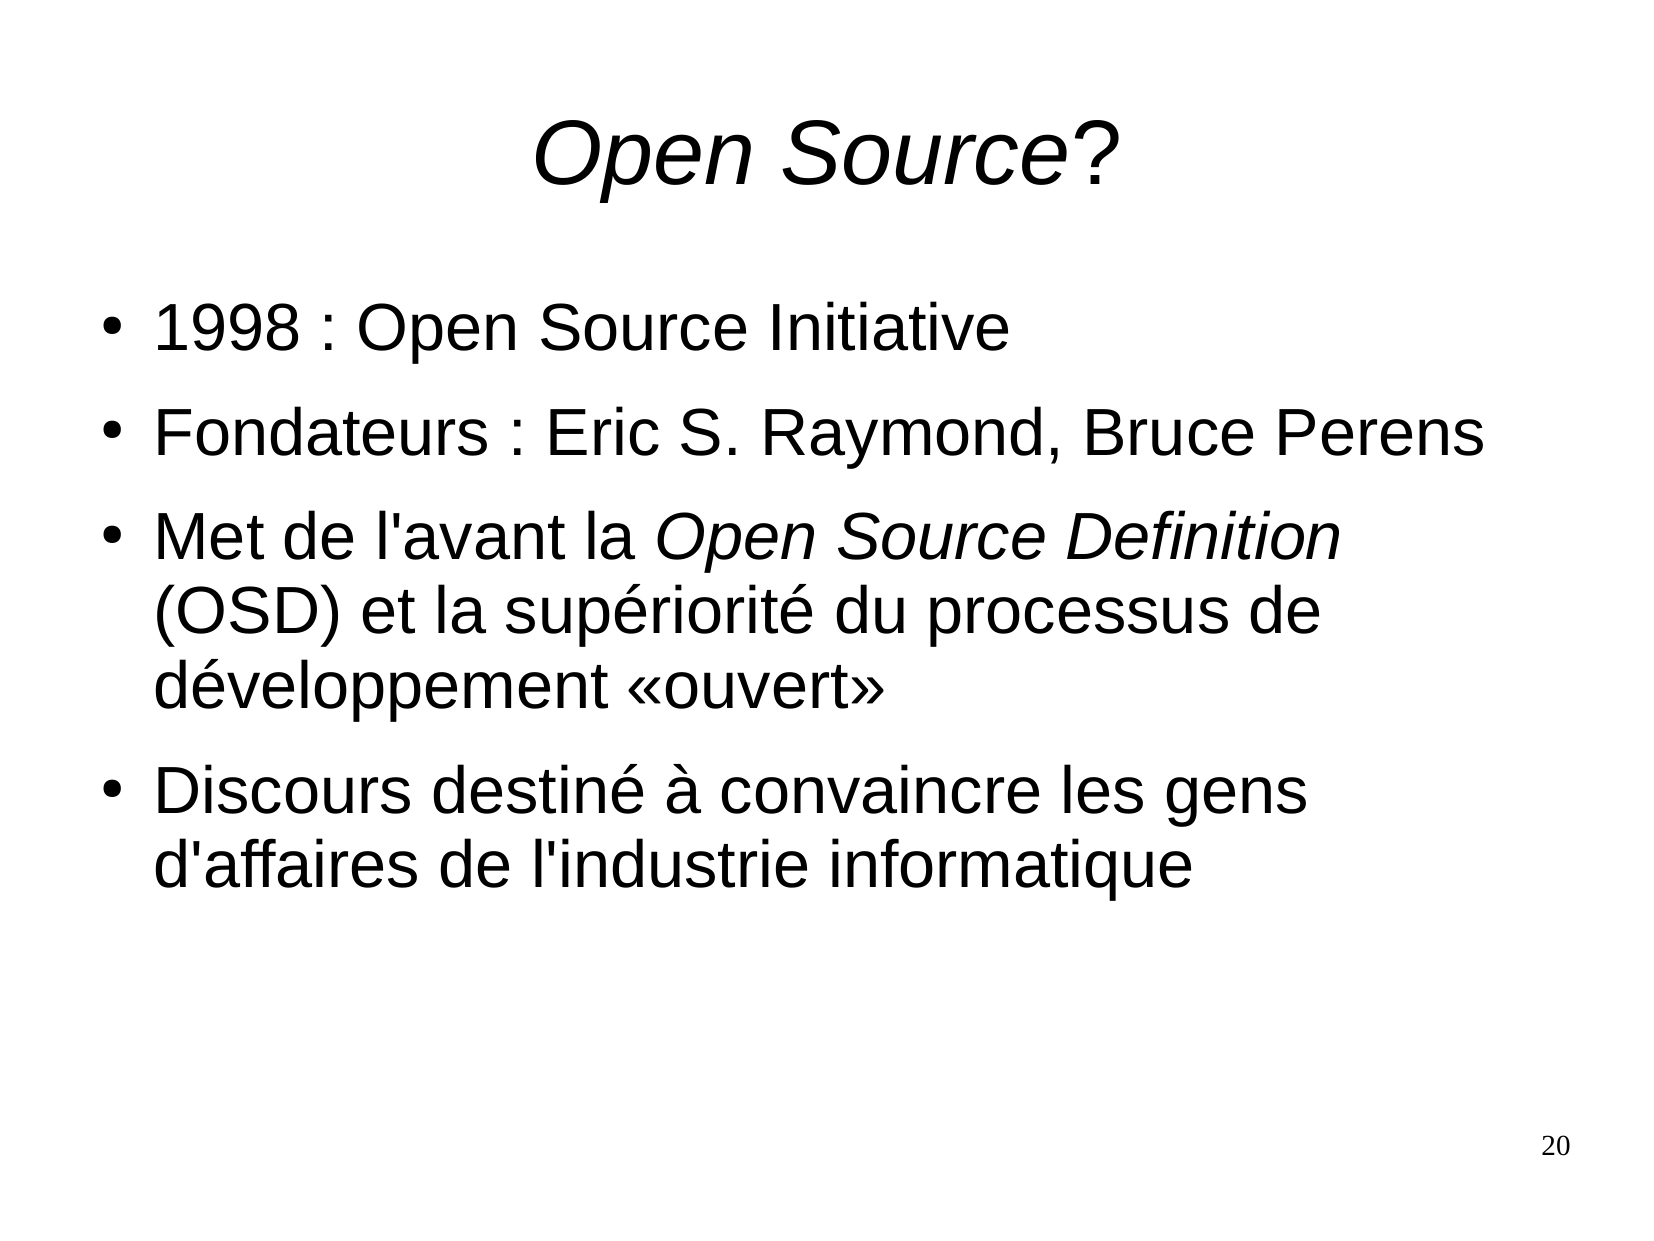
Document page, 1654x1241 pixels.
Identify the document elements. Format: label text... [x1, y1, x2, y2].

title Open Source? [82, 49, 1571, 257]
list 1998 : Open Source Initiative Fondateurs : Eric S. Raymond, Bruce Perens Met de l'avant la Open Source Definition (OSD) et la supériorité du processus de développement «ouvert» Discours destiné à convaincre les gens d'affaires de l'industrie informatique [82, 290, 1538, 1010]
